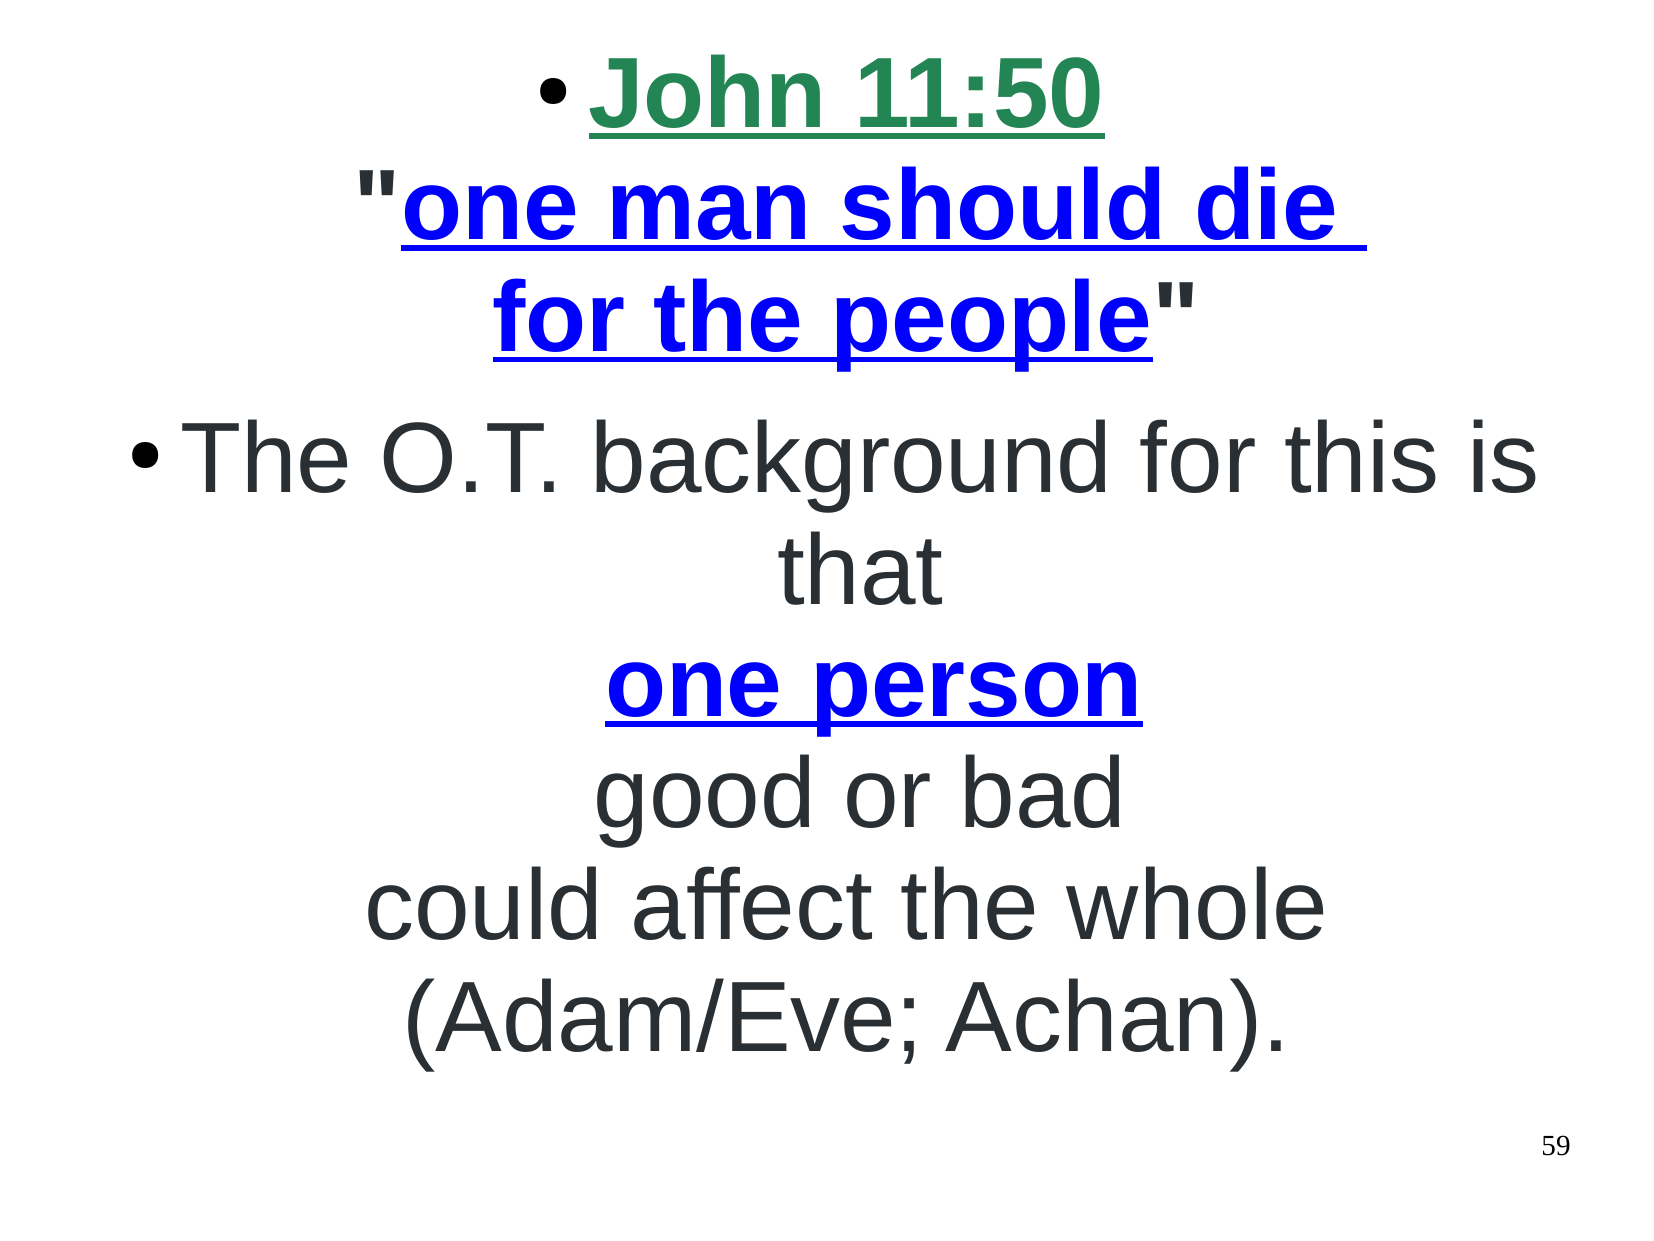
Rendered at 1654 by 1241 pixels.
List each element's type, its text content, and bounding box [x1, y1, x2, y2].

list John 11:50 "one man should die for the people" The O.T. background for this is that one person good or bad could affect the whole (Adam/Eve; Achan). [37, 37, 1613, 1238]
